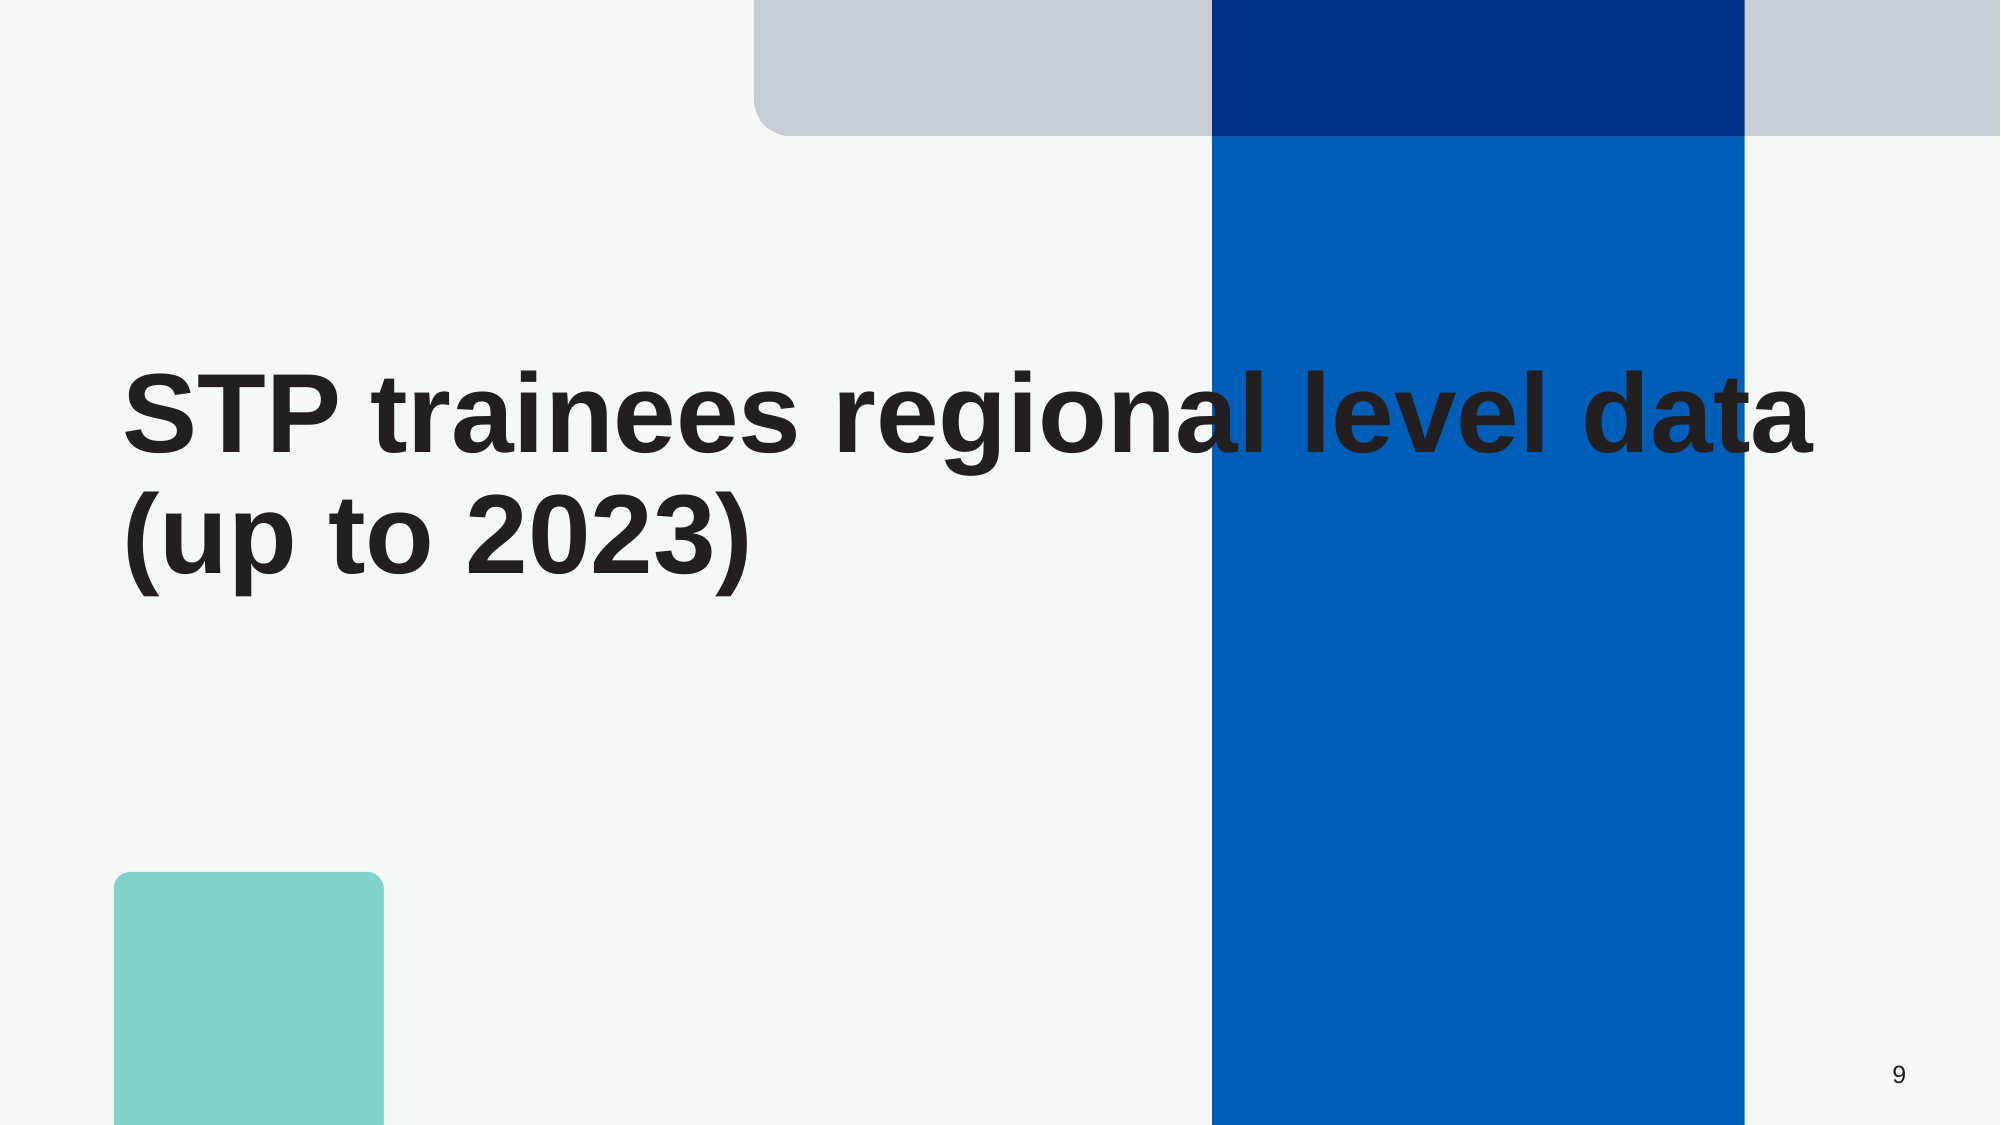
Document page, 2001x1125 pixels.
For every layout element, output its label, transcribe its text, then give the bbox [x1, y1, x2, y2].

title STP trainees regional level data (up to 2023) [122, 355, 1194, 573]
